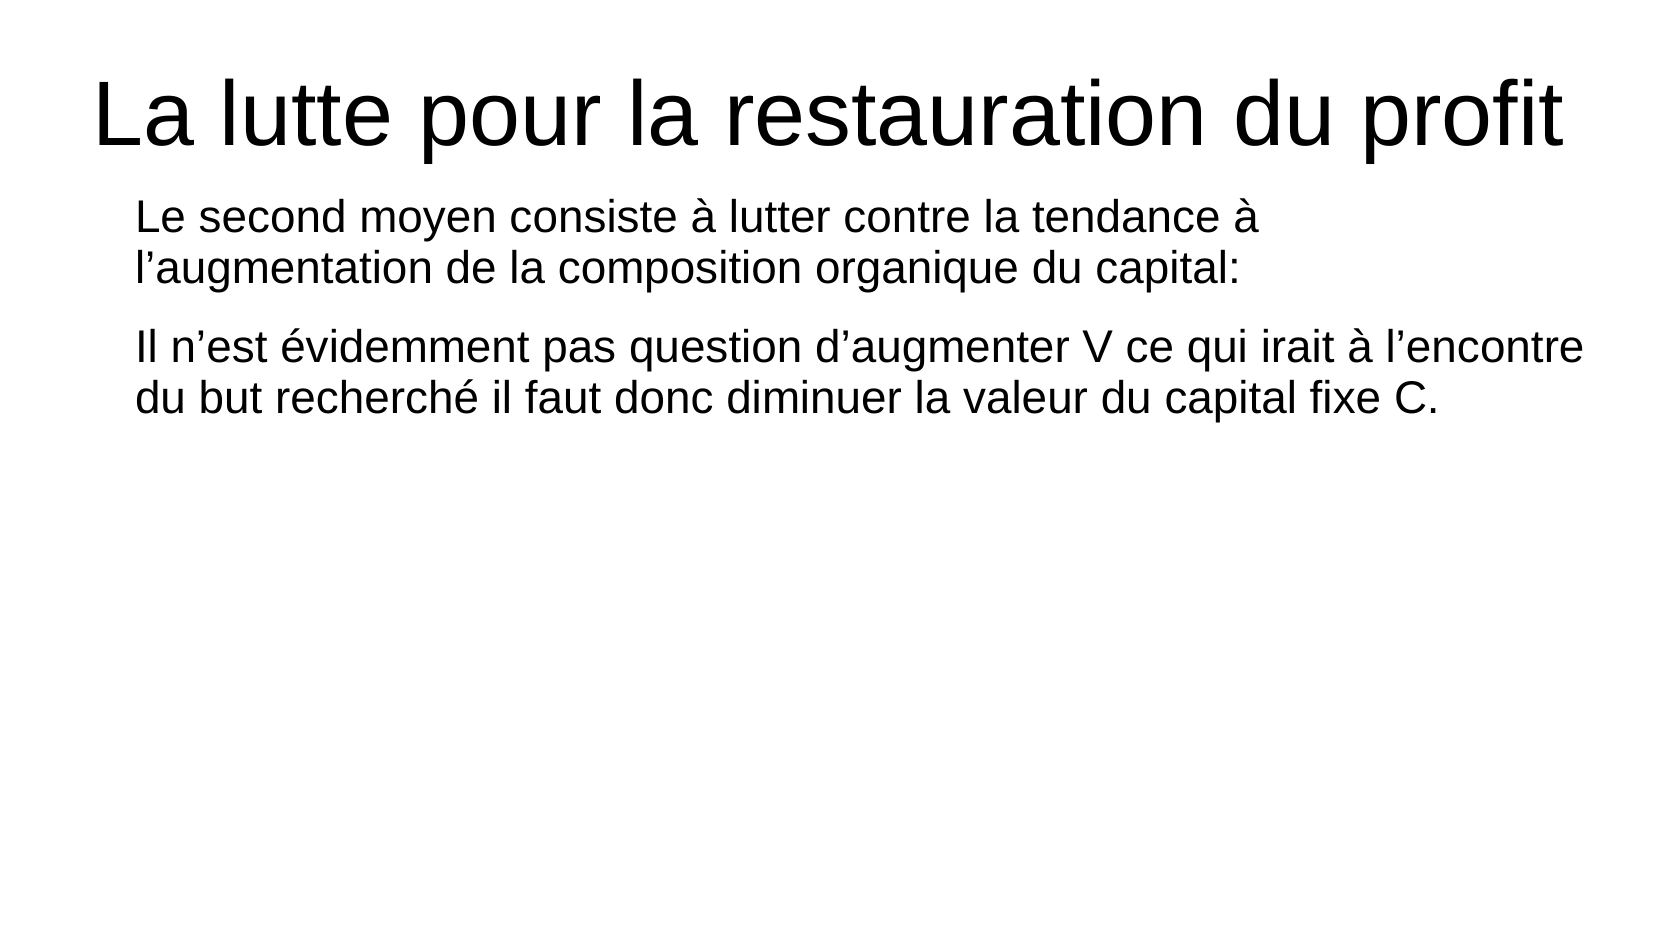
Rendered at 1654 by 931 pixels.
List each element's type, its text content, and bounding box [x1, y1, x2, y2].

text_box Le second moyen consiste à lutter contre la tendance à l’augmentation de la composition organique du capital: [120, 192, 1553, 313]
title La lutte pour la restauration du profit [85, 36, 1574, 192]
text_box Il n’est évidemment pas question d’augmenter V ce qui irait à l’encontre du but recherché il faut donc diminuer la valeur du capital fixe C. [120, 313, 1624, 452]
